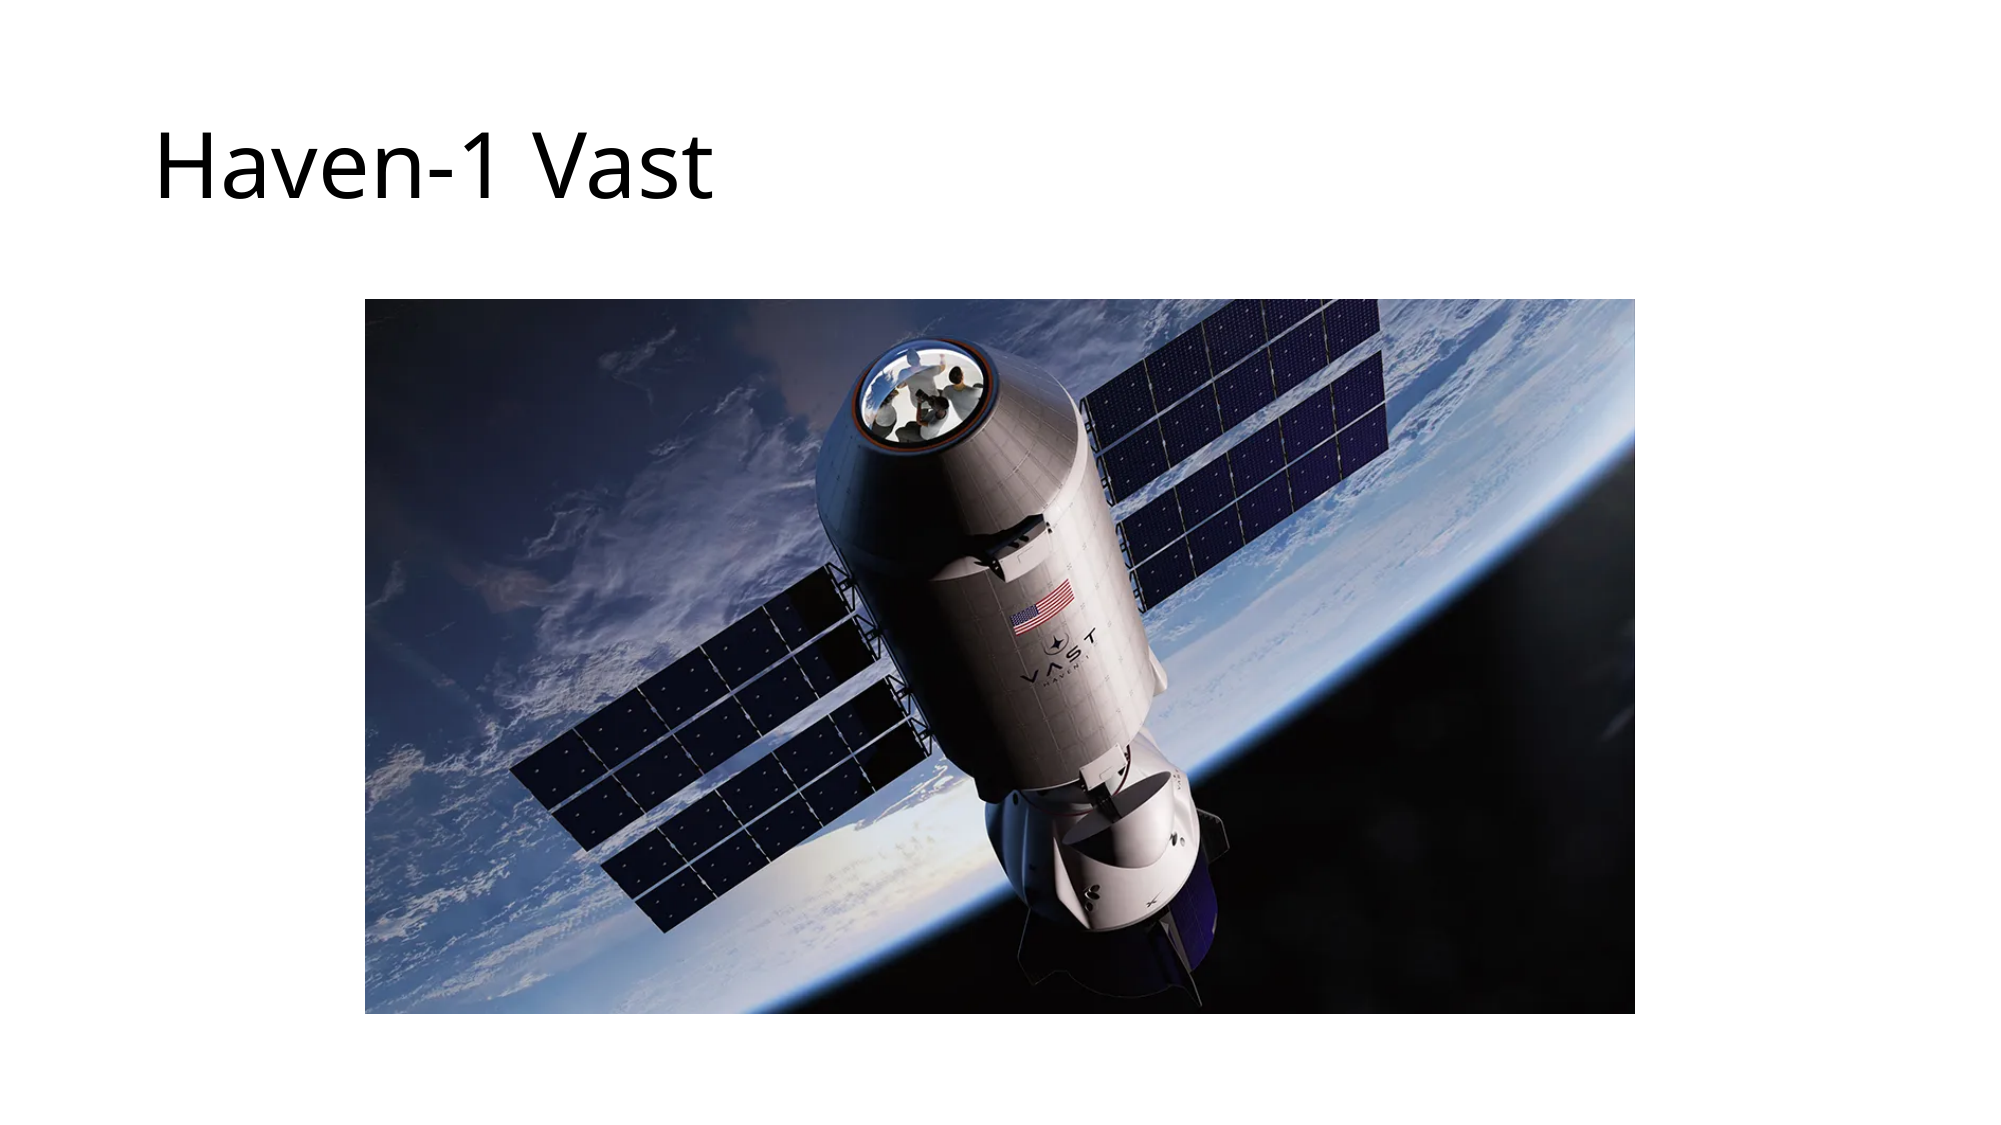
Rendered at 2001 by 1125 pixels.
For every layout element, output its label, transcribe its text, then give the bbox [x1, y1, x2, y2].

picture [365, 299, 1635, 1014]
title Haven-1 Vast [137, 59, 1863, 278]
